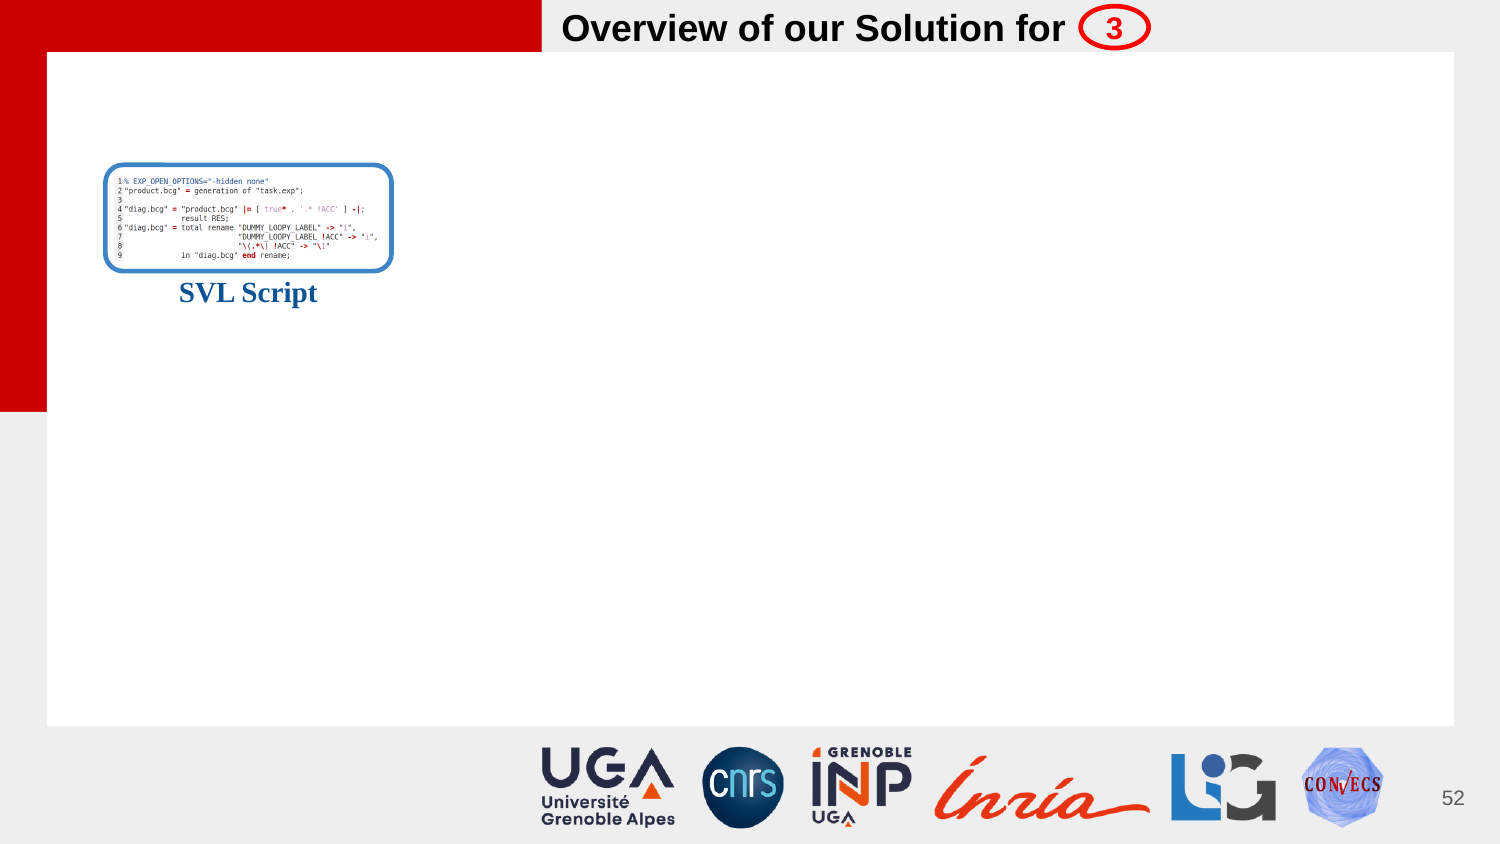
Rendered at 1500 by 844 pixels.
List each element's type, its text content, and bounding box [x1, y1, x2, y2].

picture [0, 0, 1500, 844]
text_box SVL Script [107, 263, 389, 318]
text_box 3 [1080, 6, 1149, 49]
slide_number <numéro> [1389, 764, 1480, 830]
text_box Overview of our Solution for [546, 0, 1441, 55]
